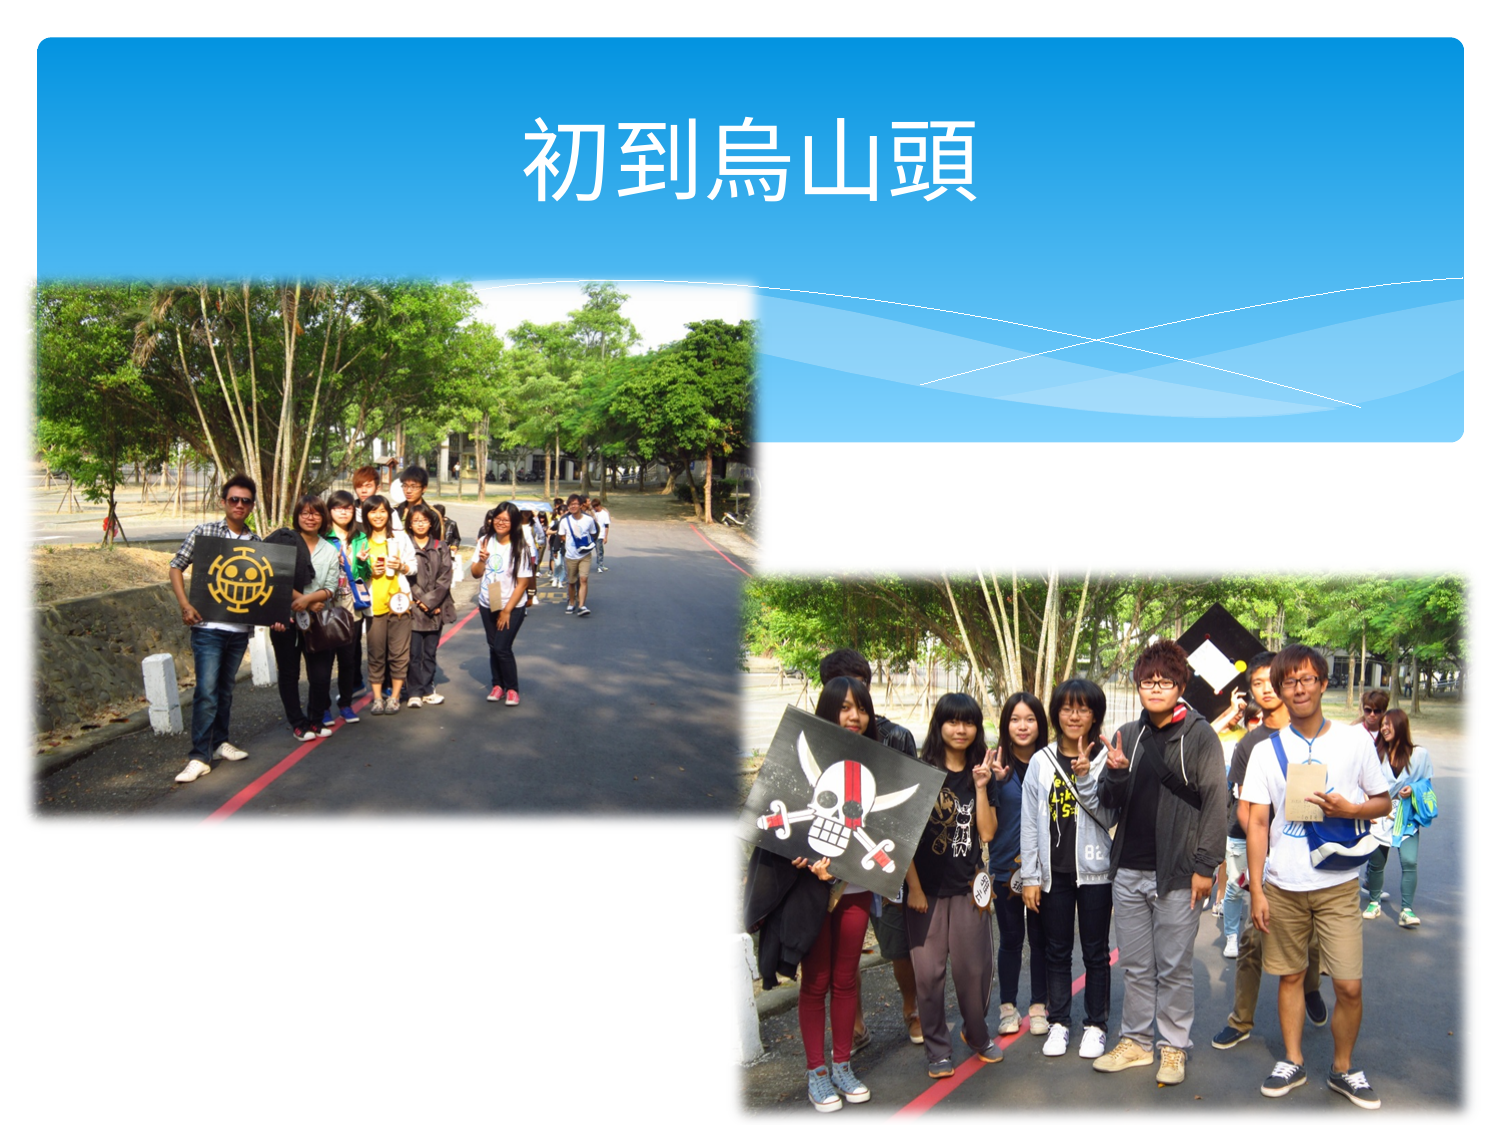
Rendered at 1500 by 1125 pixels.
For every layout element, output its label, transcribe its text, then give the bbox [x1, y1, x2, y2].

picture [17, 266, 1481, 1125]
title 初到烏山頭 [75, 55, 1426, 261]
